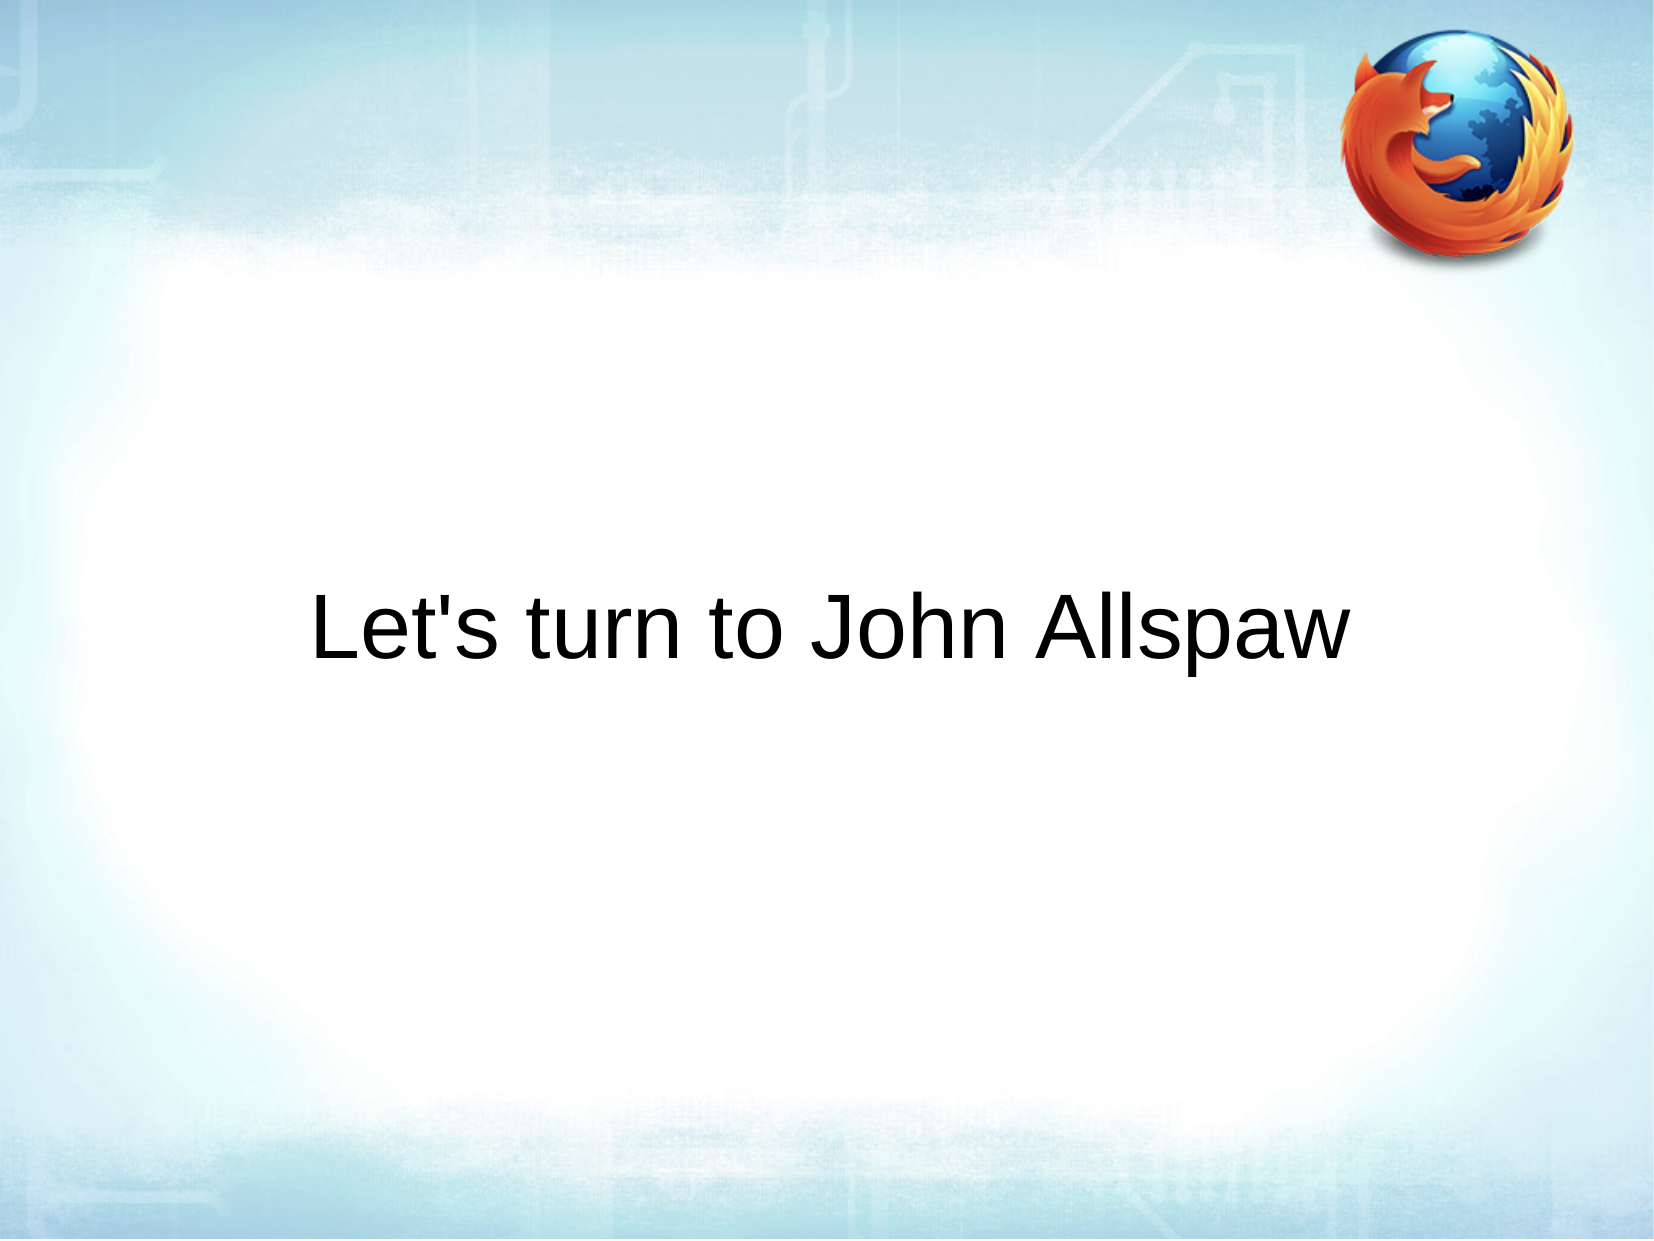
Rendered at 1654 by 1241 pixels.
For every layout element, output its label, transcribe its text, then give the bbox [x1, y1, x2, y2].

title Let's turn to John Allspaw [87, 525, 1576, 732]
picture [0, 0, 1654, 1239]
